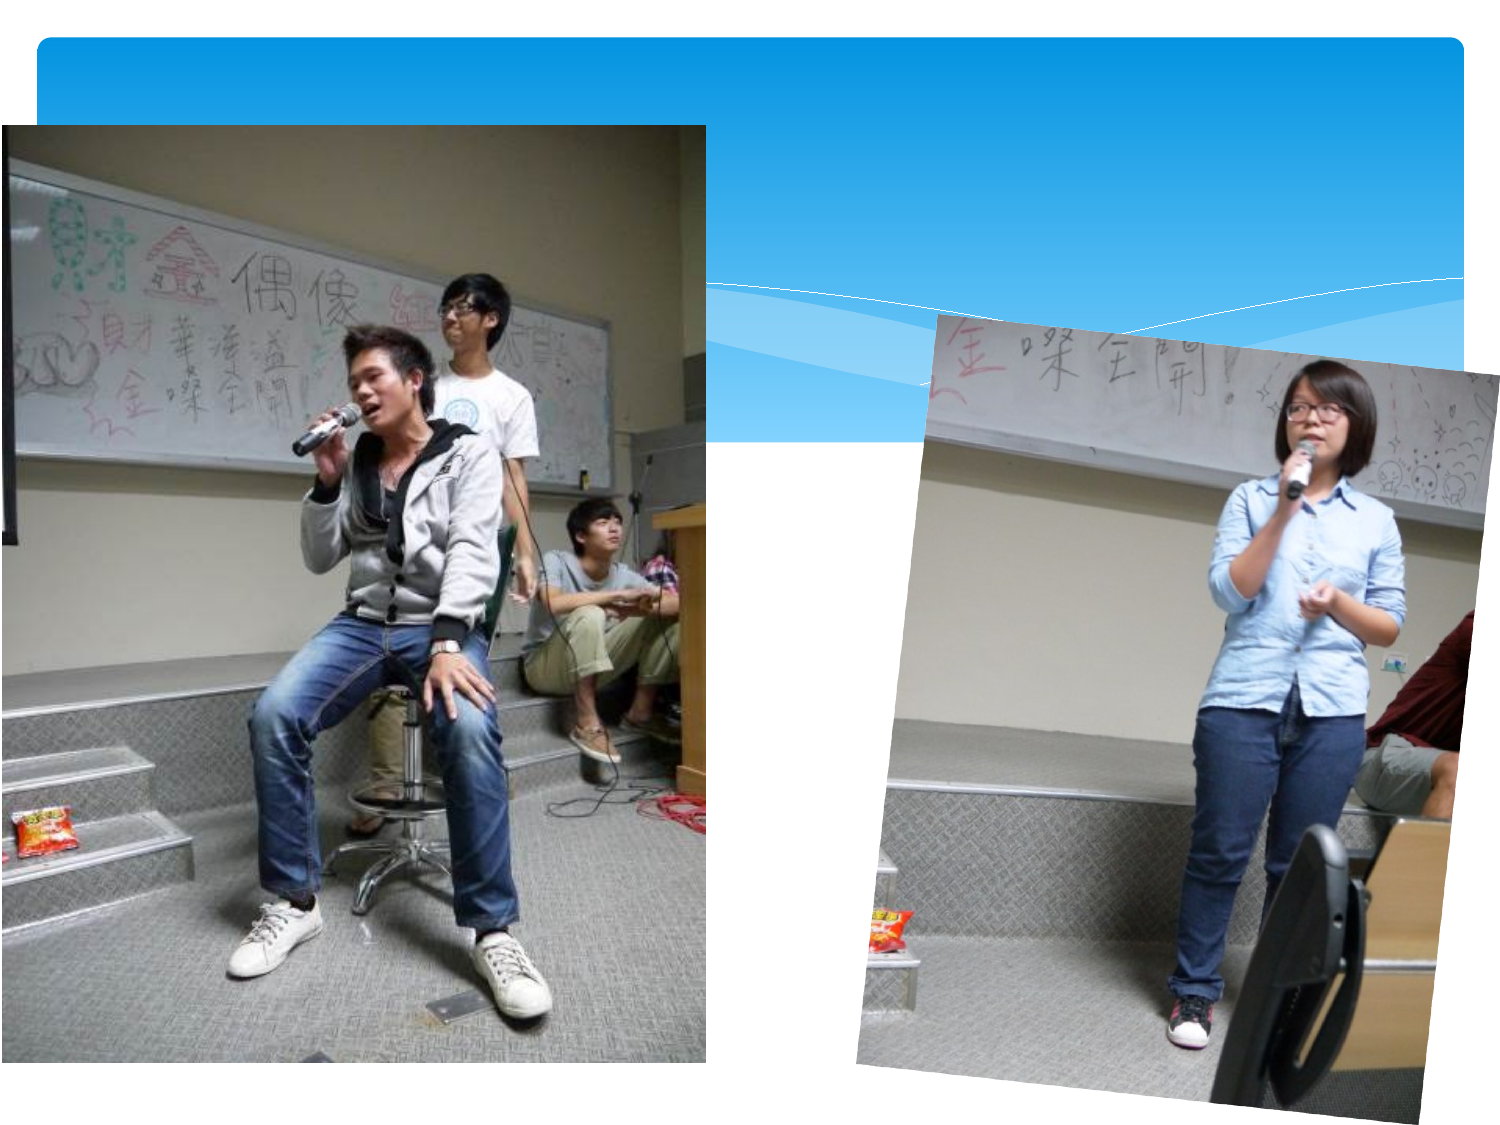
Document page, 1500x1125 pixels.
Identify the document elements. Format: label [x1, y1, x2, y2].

picture [855, 313, 1500, 1125]
picture [2, 125, 706, 1063]
